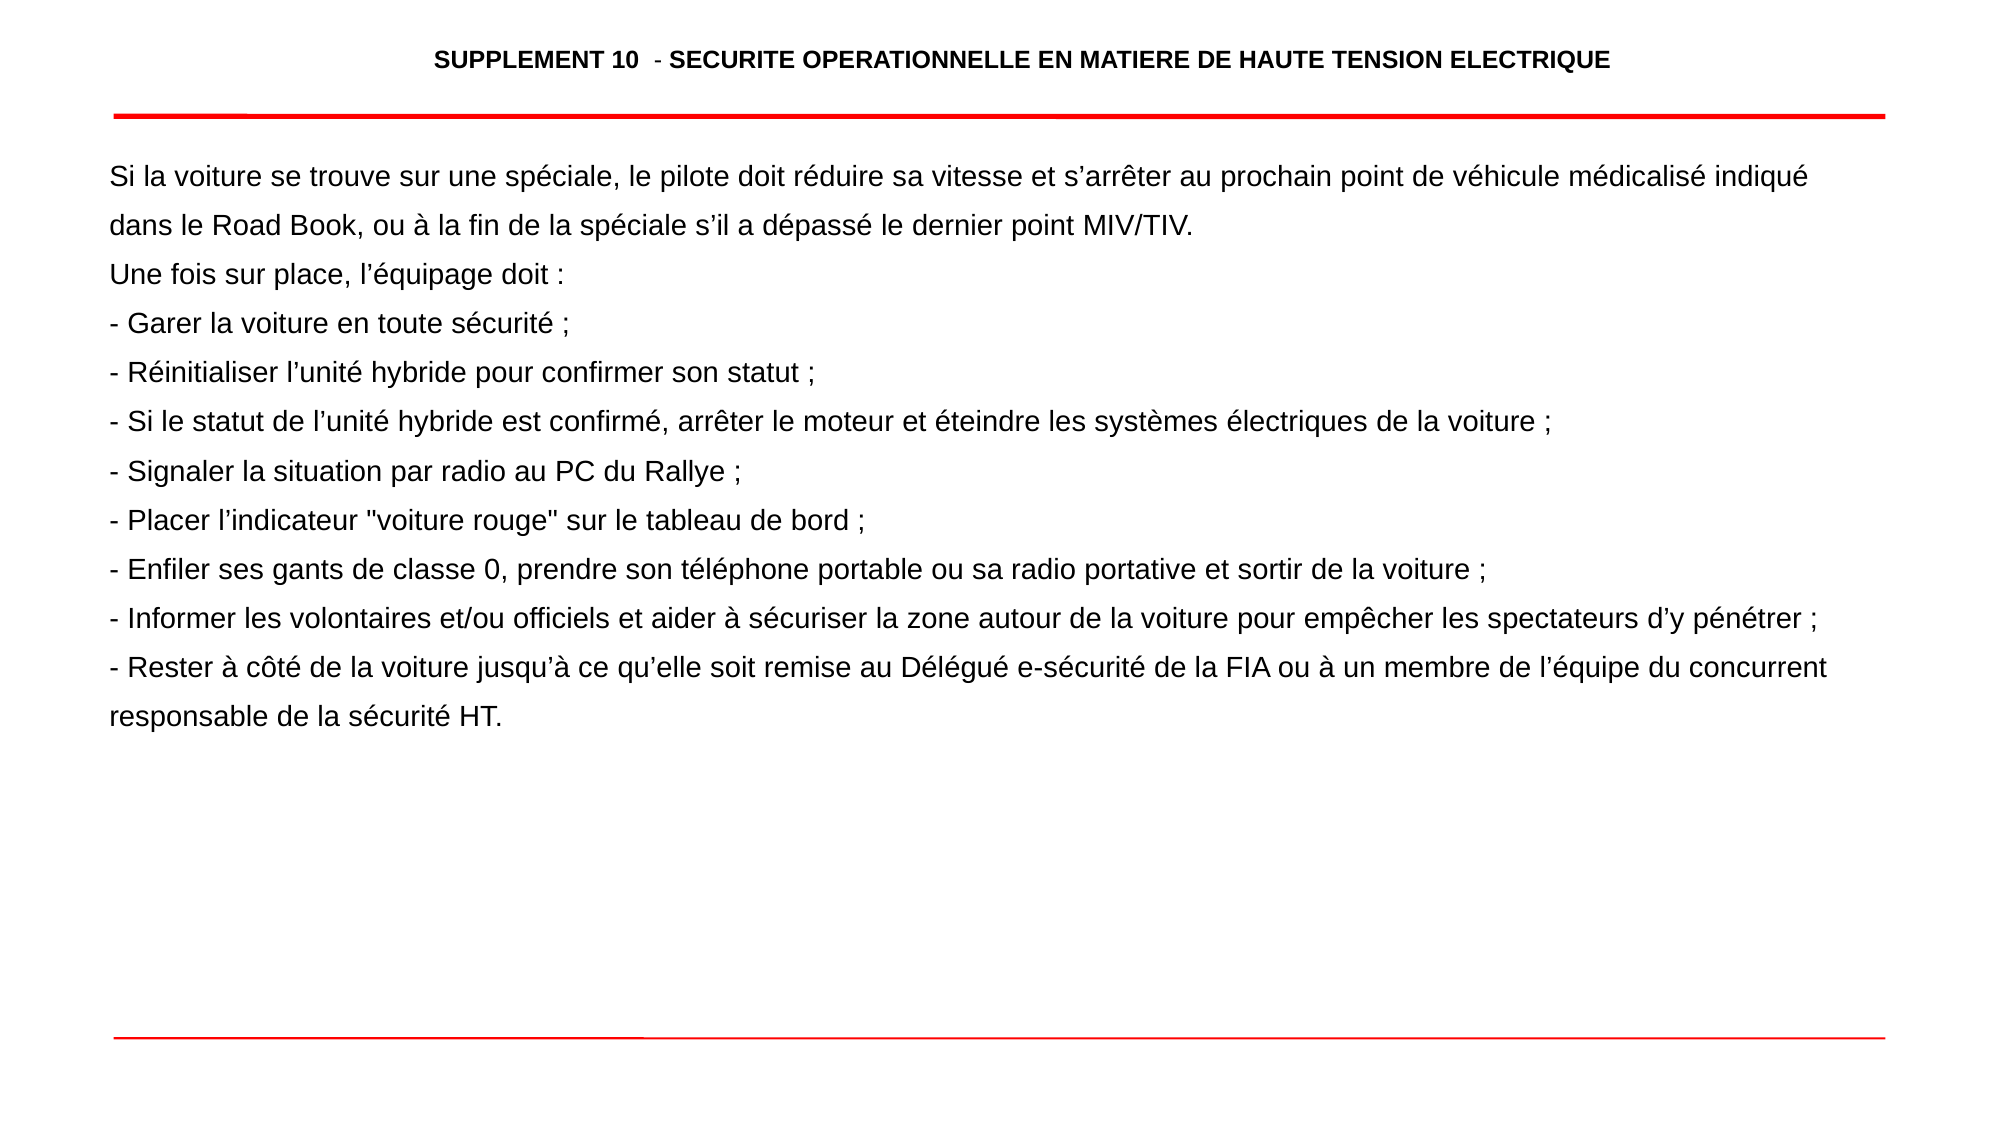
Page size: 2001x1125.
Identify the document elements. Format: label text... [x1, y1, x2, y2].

text_box Si la voiture se trouve sur une spéciale, le pilote doit réduire sa vitesse et s’arrêter au prochain point de véhicule médicalisé indiqué dans le Road Book, ou à la fin de la spéciale s’il a dépassé le dernier point MIV/TIV. Une fois sur place, l’équipage doit : - Garer la voiture en toute sécurité ; - Réinitialiser l’unité hybride pour confirmer son statut ; - Si le statut de l’unité hybride est confirmé, arrêter le moteur et éteindre les systèmes électriques de la voiture ; - Signaler la situation par radio au PC du Rallye ; - Placer l’indicateur "voiture rouge" sur le tableau de bord ; - Enfiler ses gants de classe 0, prendre son téléphone portable ou sa radio portative et sortir de la voiture ; - Informer les volontaires et/ou officiels et aider à sécuriser la zone autour de la voiture pour empêcher les spectateurs d’y pénétrer ; - Rester à côté de la voiture jusqu’à ce qu’elle soit remise au Délégué e-sécurité de la FIA ou à un membre de l’équipe du concurrent responsable de la sécurité HT. [94, 135, 1867, 741]
text_box SUPPLEMENT 10 - SECURITE OPERATIONNELLE EN MATIERE DE HAUTE TENSION ELECTRIQUE [173, 38, 1895, 82]
